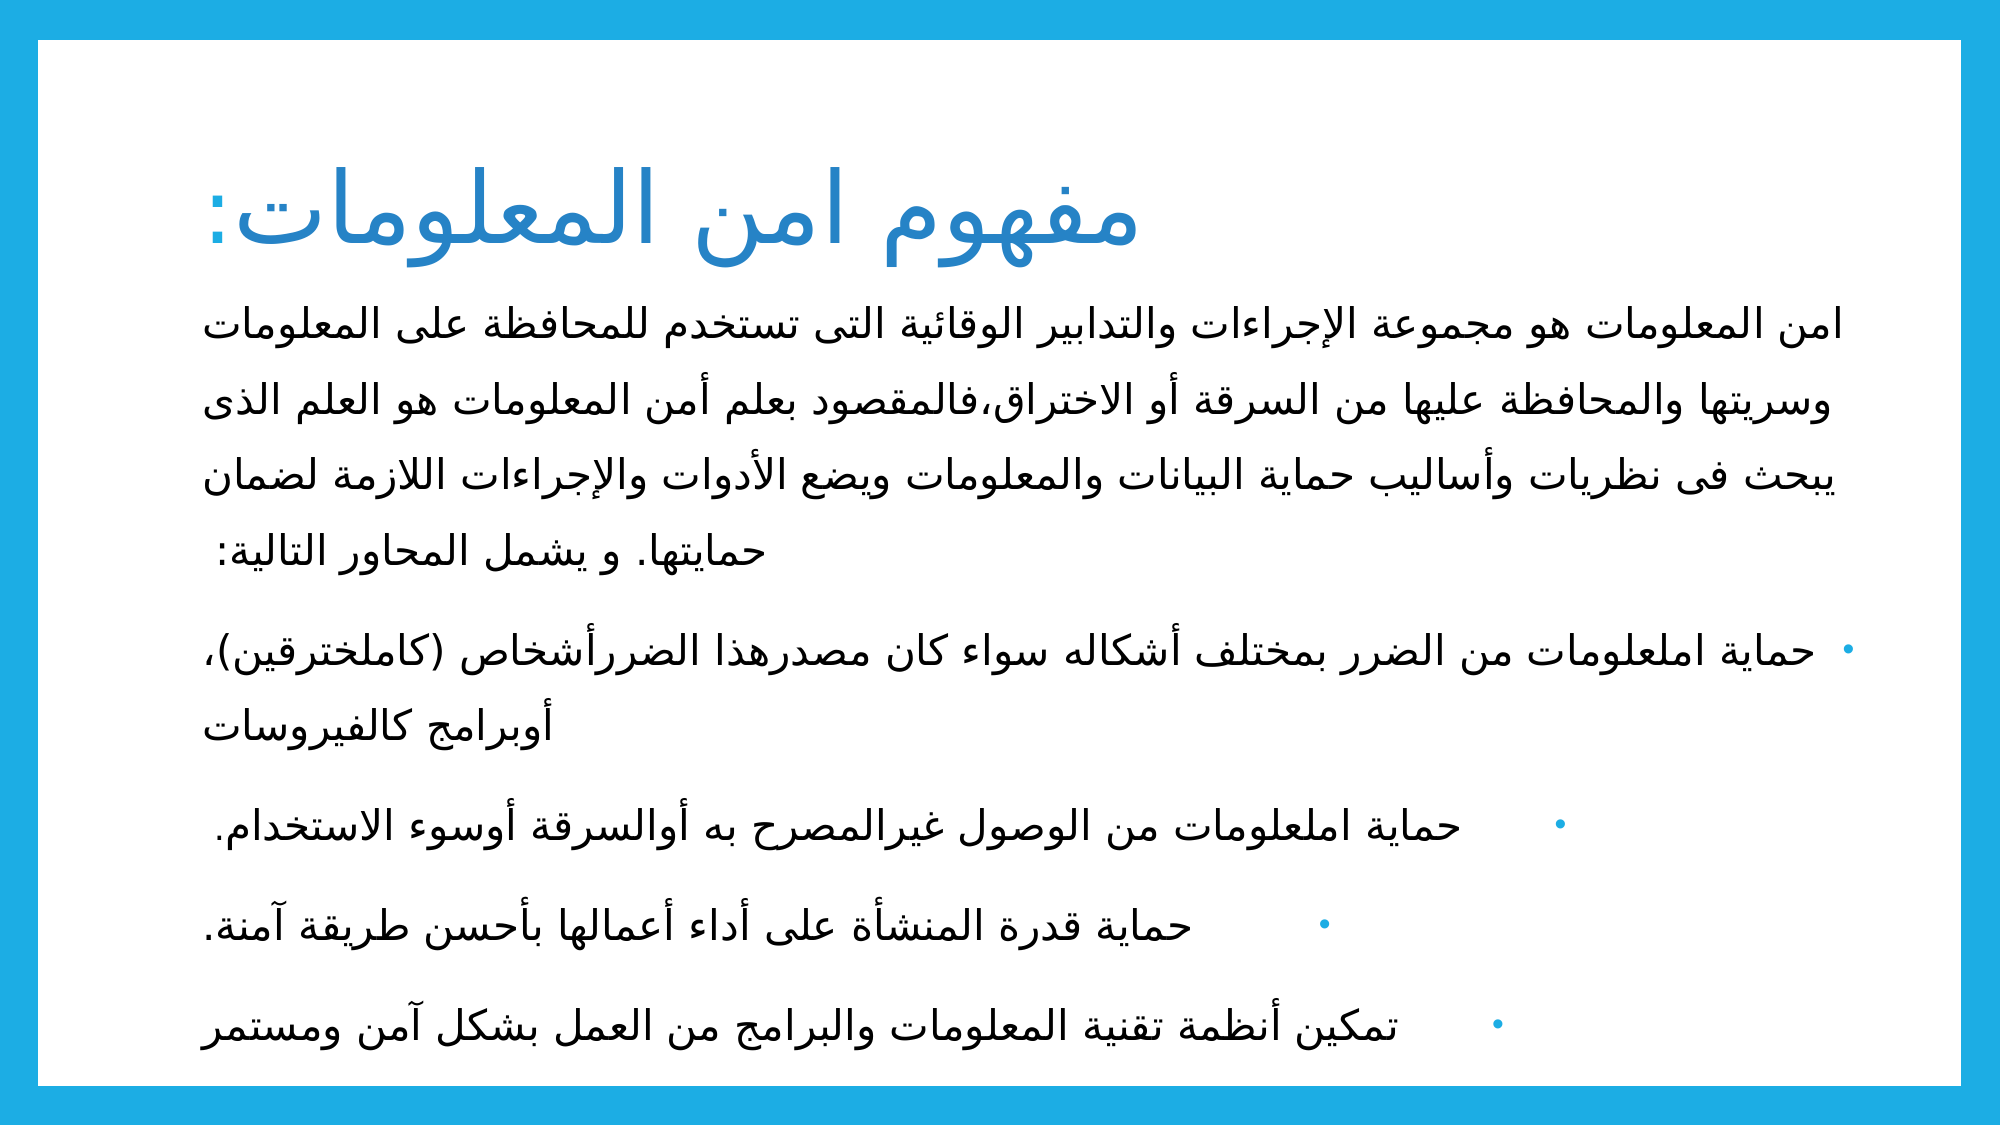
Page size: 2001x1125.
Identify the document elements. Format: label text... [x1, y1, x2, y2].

title مفهوم امن المعلومات: [187, 99, 1808, 264]
list امن المعلومات هو مجموعة الإجراءات والتدابير الوقائية التى تستخدم للمحافظة على المعلومات وسريتها والمحافظة عليها من السرقة أو الاختراق،فالمقصود بعلم أمن المعلومات هو العلم الذى يبحث فى نظريات وأساليب حماية البيانات والمعلومات ويضع الأدوات والإجراءات اللازمة لضمان حمايتها. و يشمل المحاور التالية: حماية املعلومات من الضرر بمختلف أشكاله سواء كان مصدرهذا الضررأشخاص (كاملخترقين)، أوبرامج كالفيروسات حماية املعلومات من الوصول غيرالمصرح به أوالسرقة أوسوء الاستخدام. حماية قدرة المنشأة على أداء أعمالها بأحسن طريقة آمنة. تمكين أنظمة تقنية المعلومات والبرامج من العمل بشكل آمن ومستمر [187, 264, 1899, 1064]
